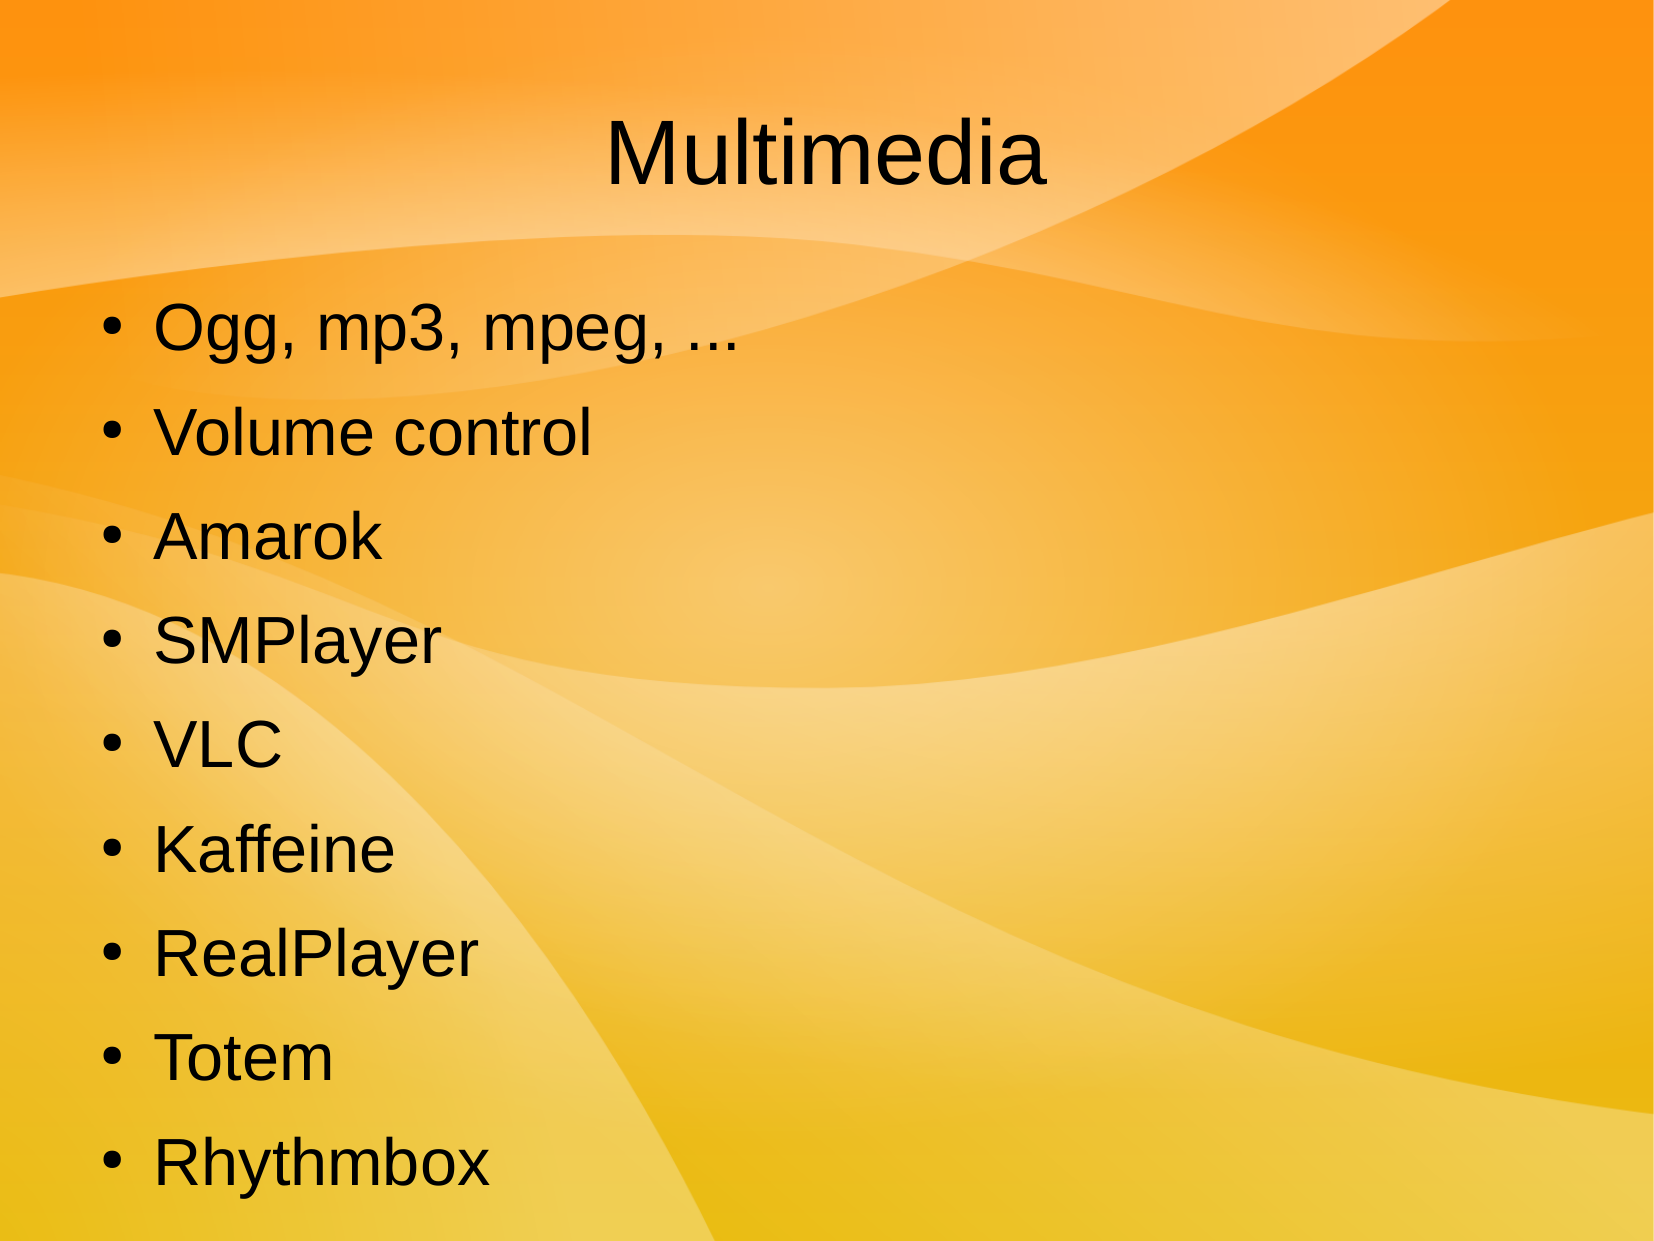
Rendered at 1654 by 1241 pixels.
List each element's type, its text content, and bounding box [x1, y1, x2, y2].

title Multimedia [82, 56, 1571, 250]
picture [0, 0, 1654, 1241]
list Ogg, mp3, mpeg, ... Volume control Amarok SMPlayer VLC Kaffeine RealPlayer Totem Rhythmbox [82, 290, 1571, 1200]
